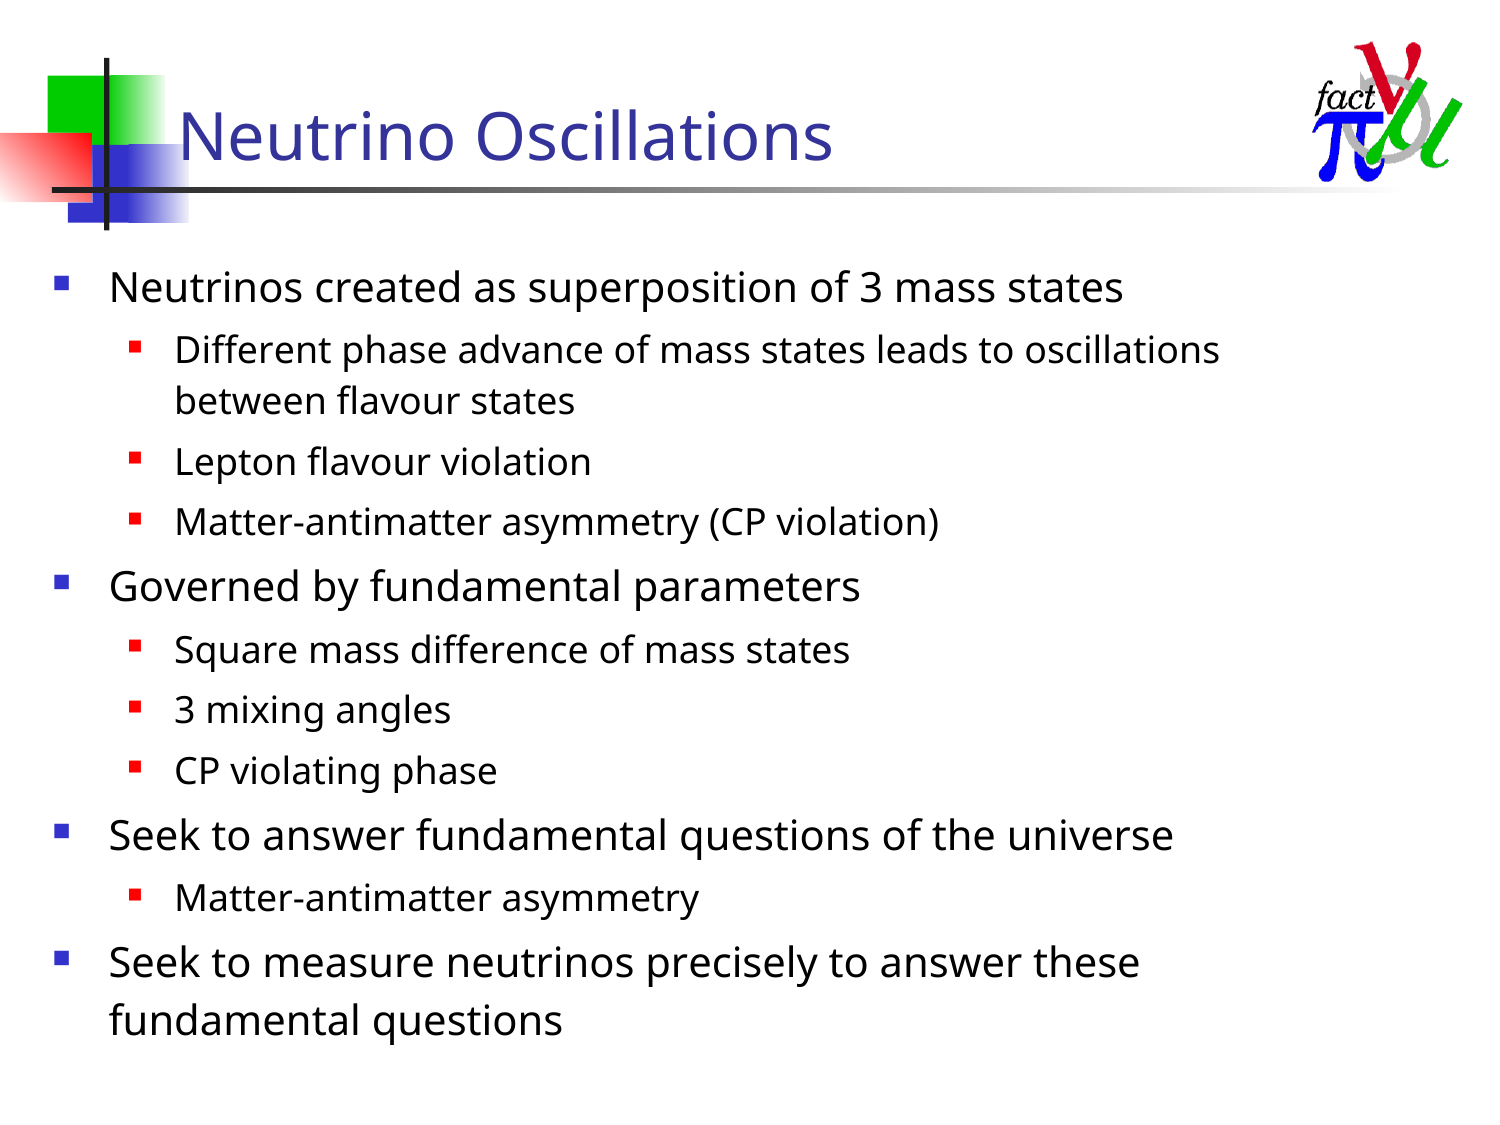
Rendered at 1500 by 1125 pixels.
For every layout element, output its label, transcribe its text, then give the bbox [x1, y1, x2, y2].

title Neutrino Oscillations [162, 0, 1441, 188]
picture [1441, 41, 1463, 188]
list Neutrinos created as superposition of 3 mass states Different phase advance of mass states leads to oscillations between flavour states Lepton flavour violation Matter-antimatter asymmetry (CP violation) Governed by fundamental parameters Square mass difference of mass states 3 mixing angles CP violating phase Seek to answer fundamental questions of the universe Matter-antimatter asymmetry Seek to measure neutrinos precisely to answer these fundamental questions [37, 249, 1313, 953]
